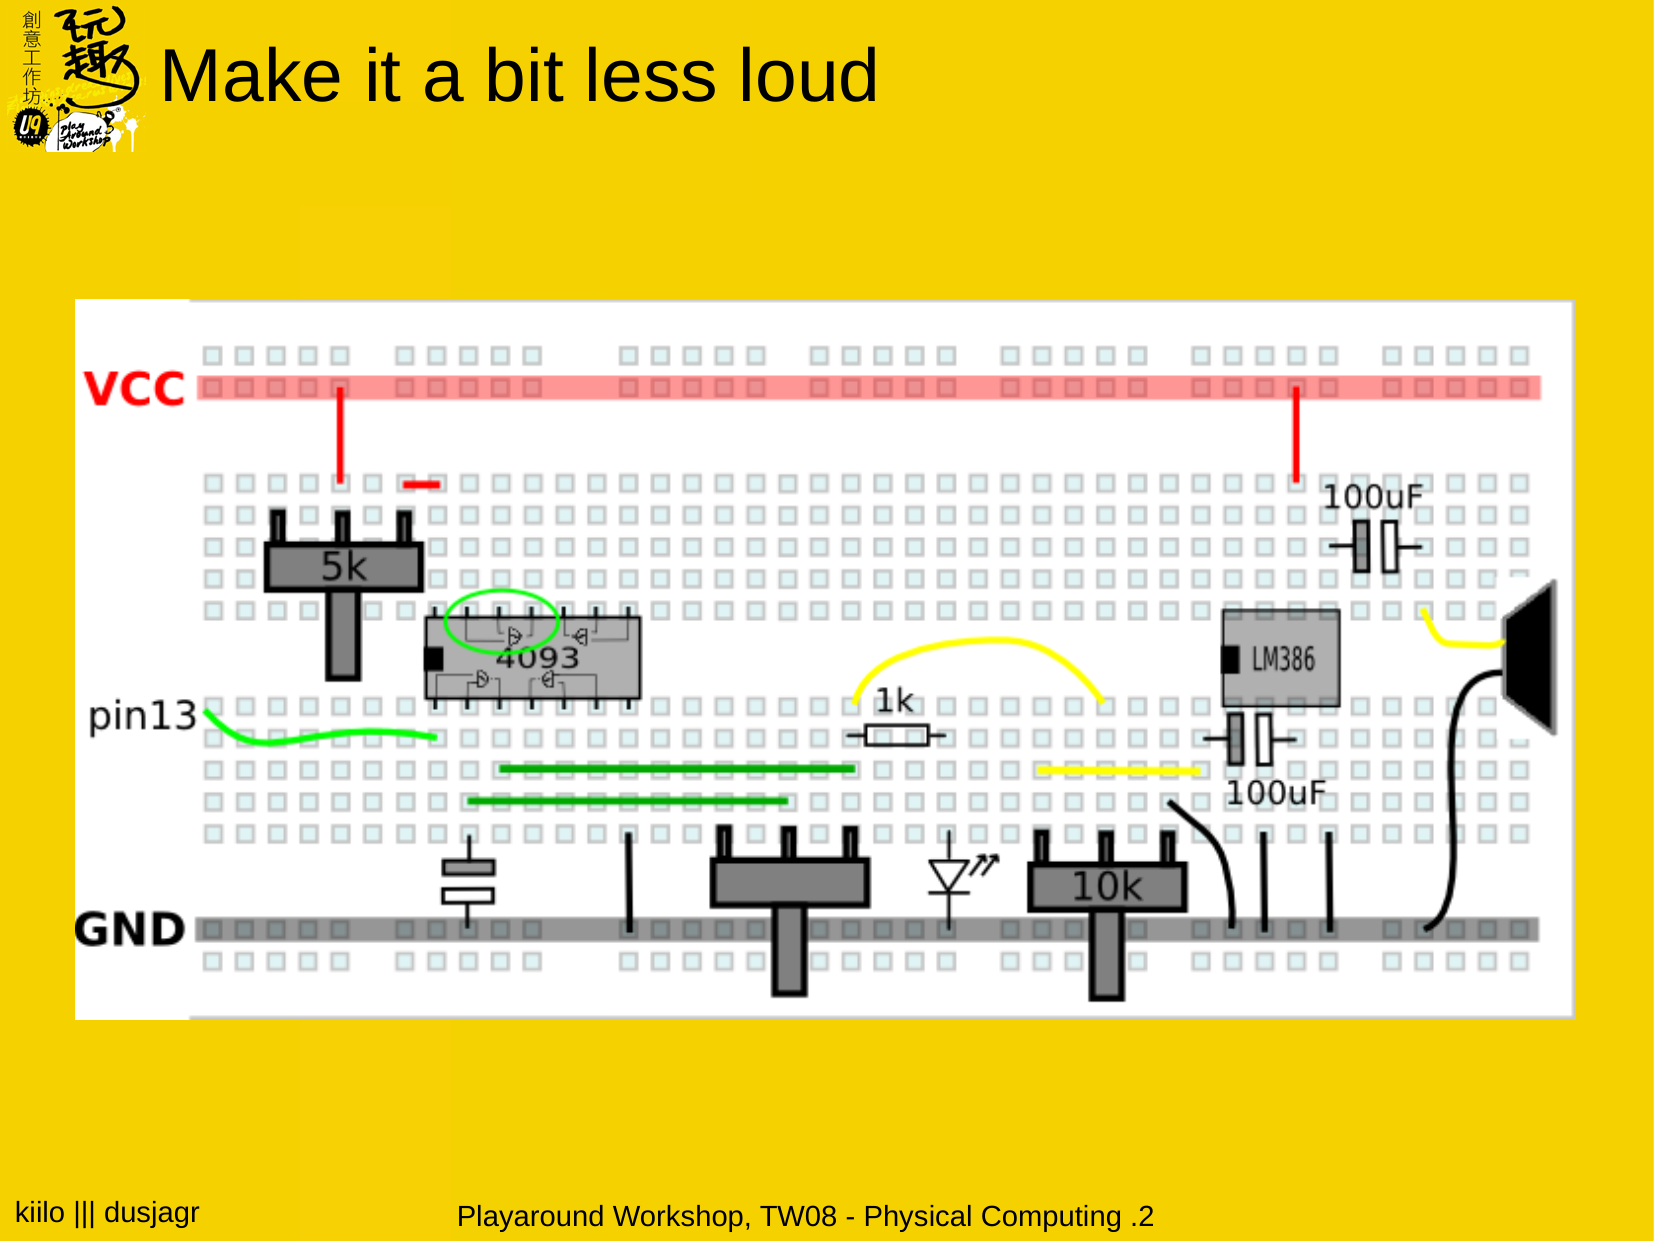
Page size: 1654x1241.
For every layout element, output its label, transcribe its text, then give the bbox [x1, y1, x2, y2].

picture [0, 0, 1654, 1241]
title Make it a bit less loud [159, 0, 1627, 151]
